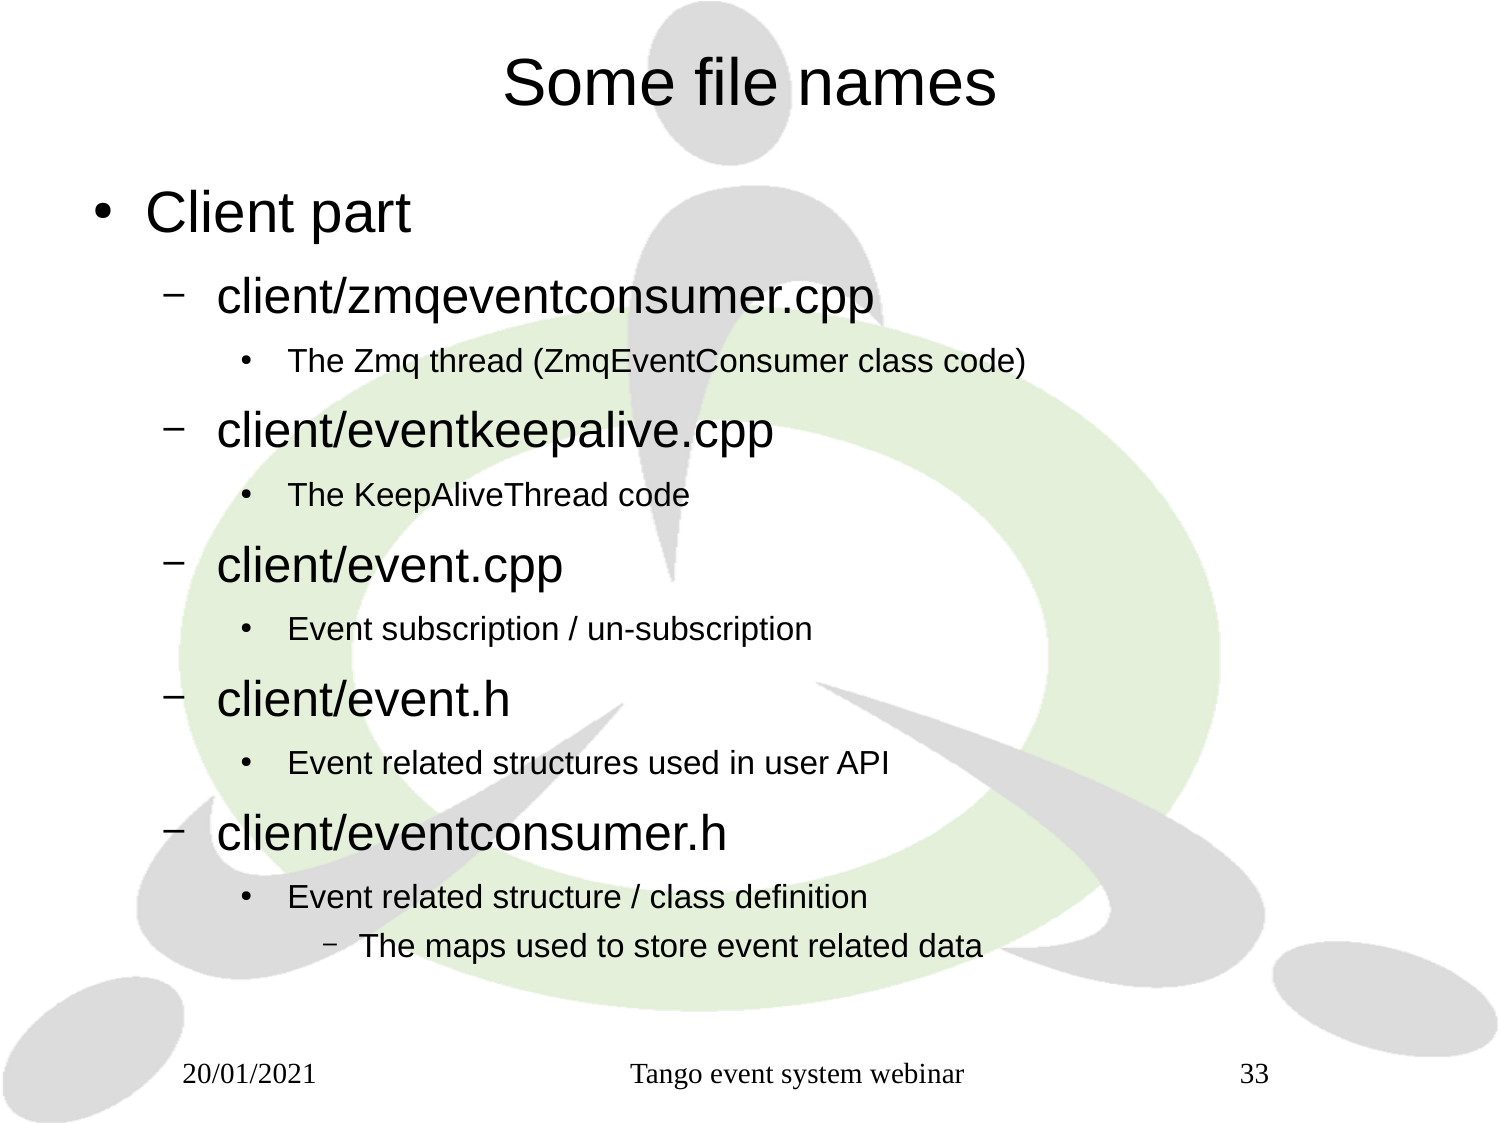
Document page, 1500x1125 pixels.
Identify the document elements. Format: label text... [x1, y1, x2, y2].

picture [0, 0, 1500, 1125]
list Client part client/zmqeventconsumer.cpp The Zmq thread (ZmqEventConsumer class code) client/eventkeepalive.cpp The KeepAliveThread code client/event.cpp Event subscription / un-subscription client/event.h Event related structures used in user API client/eventconsumer.h Event related structure / class definition The maps used to store event related data [75, 179, 1425, 991]
title Some file names [75, 29, 1426, 136]
